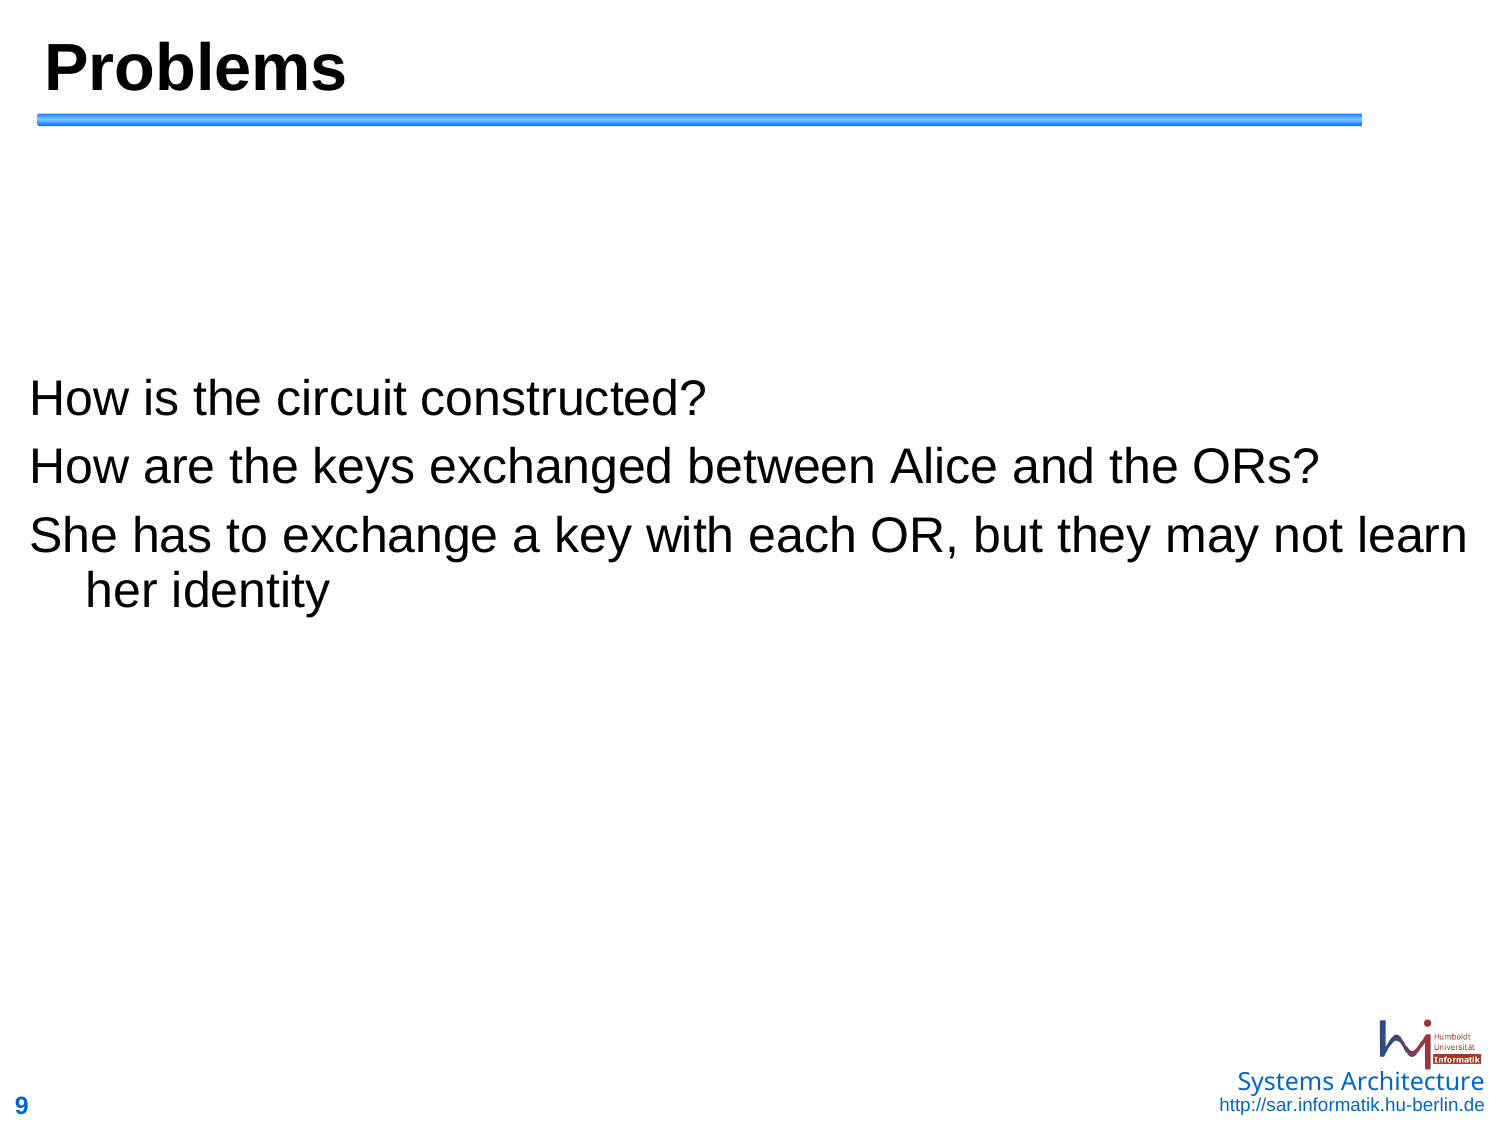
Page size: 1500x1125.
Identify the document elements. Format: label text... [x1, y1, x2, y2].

list How is the circuit constructed? How are the keys exchanged between Alice and the ORs? She has to exchange a key with each OR, but they may not learn her identity [29, 370, 1477, 619]
title Problems [29, 11, 1500, 123]
picture [1376, 1016, 1483, 1071]
